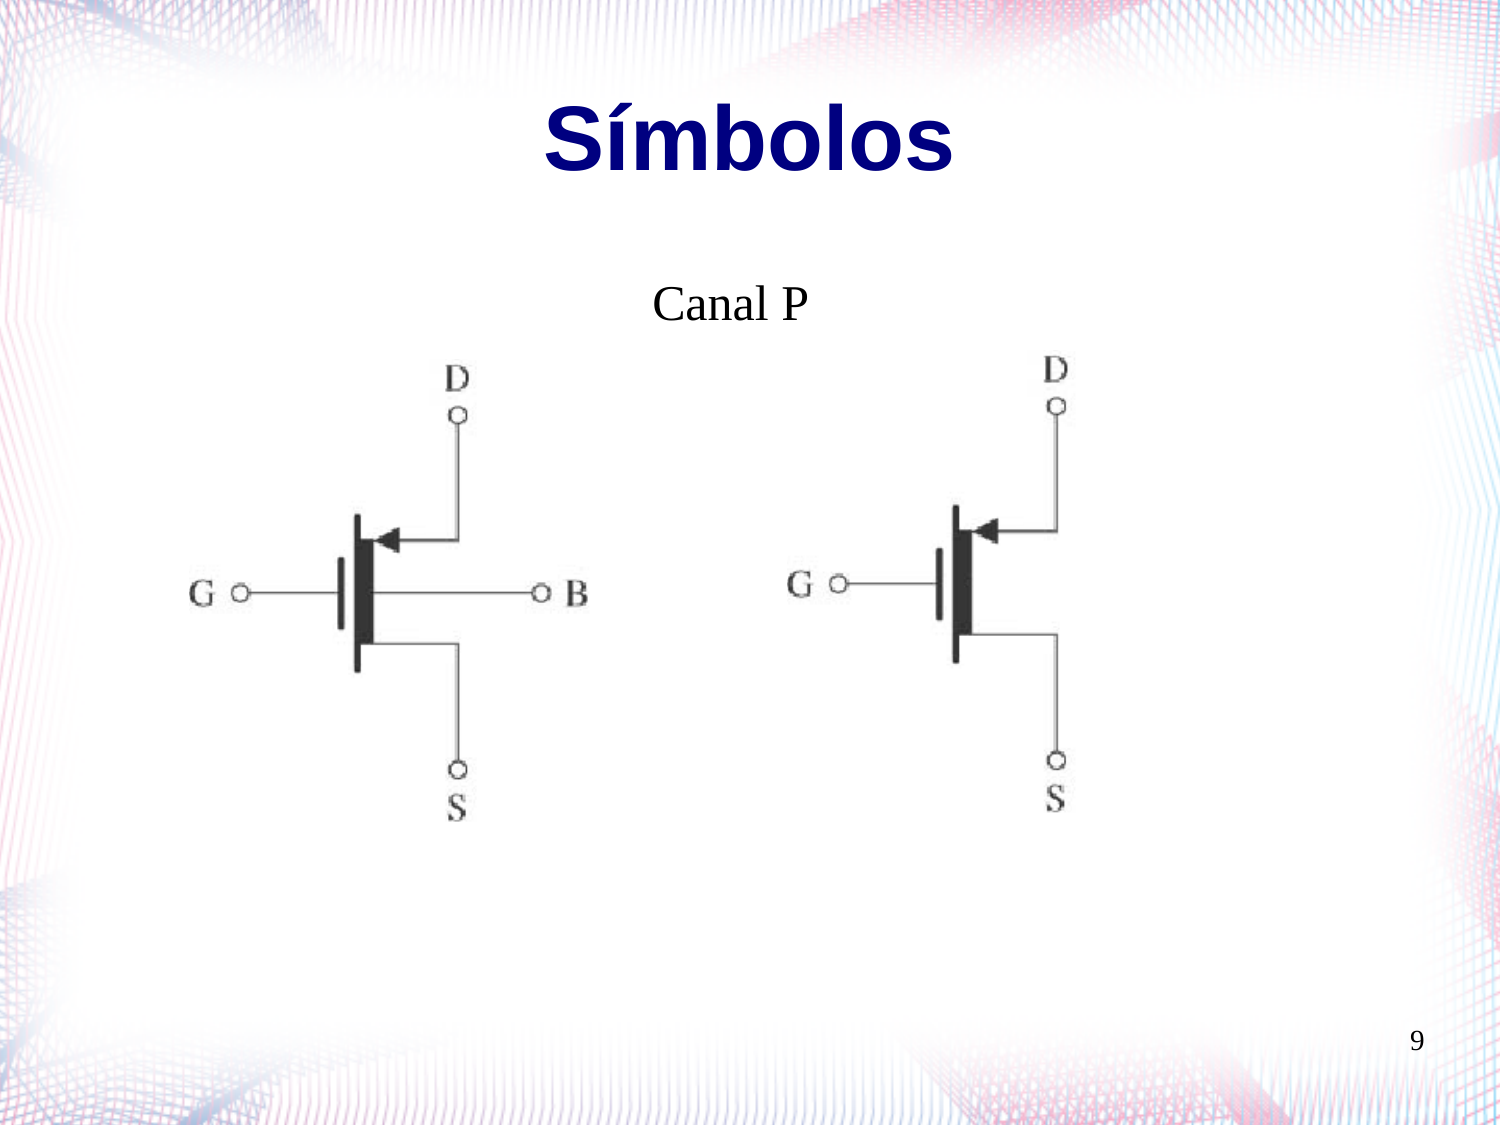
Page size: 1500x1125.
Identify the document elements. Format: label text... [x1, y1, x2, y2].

text_box Canal P [637, 262, 825, 338]
title Símbolos [75, 52, 1425, 226]
picture [0, 0, 1500, 1125]
